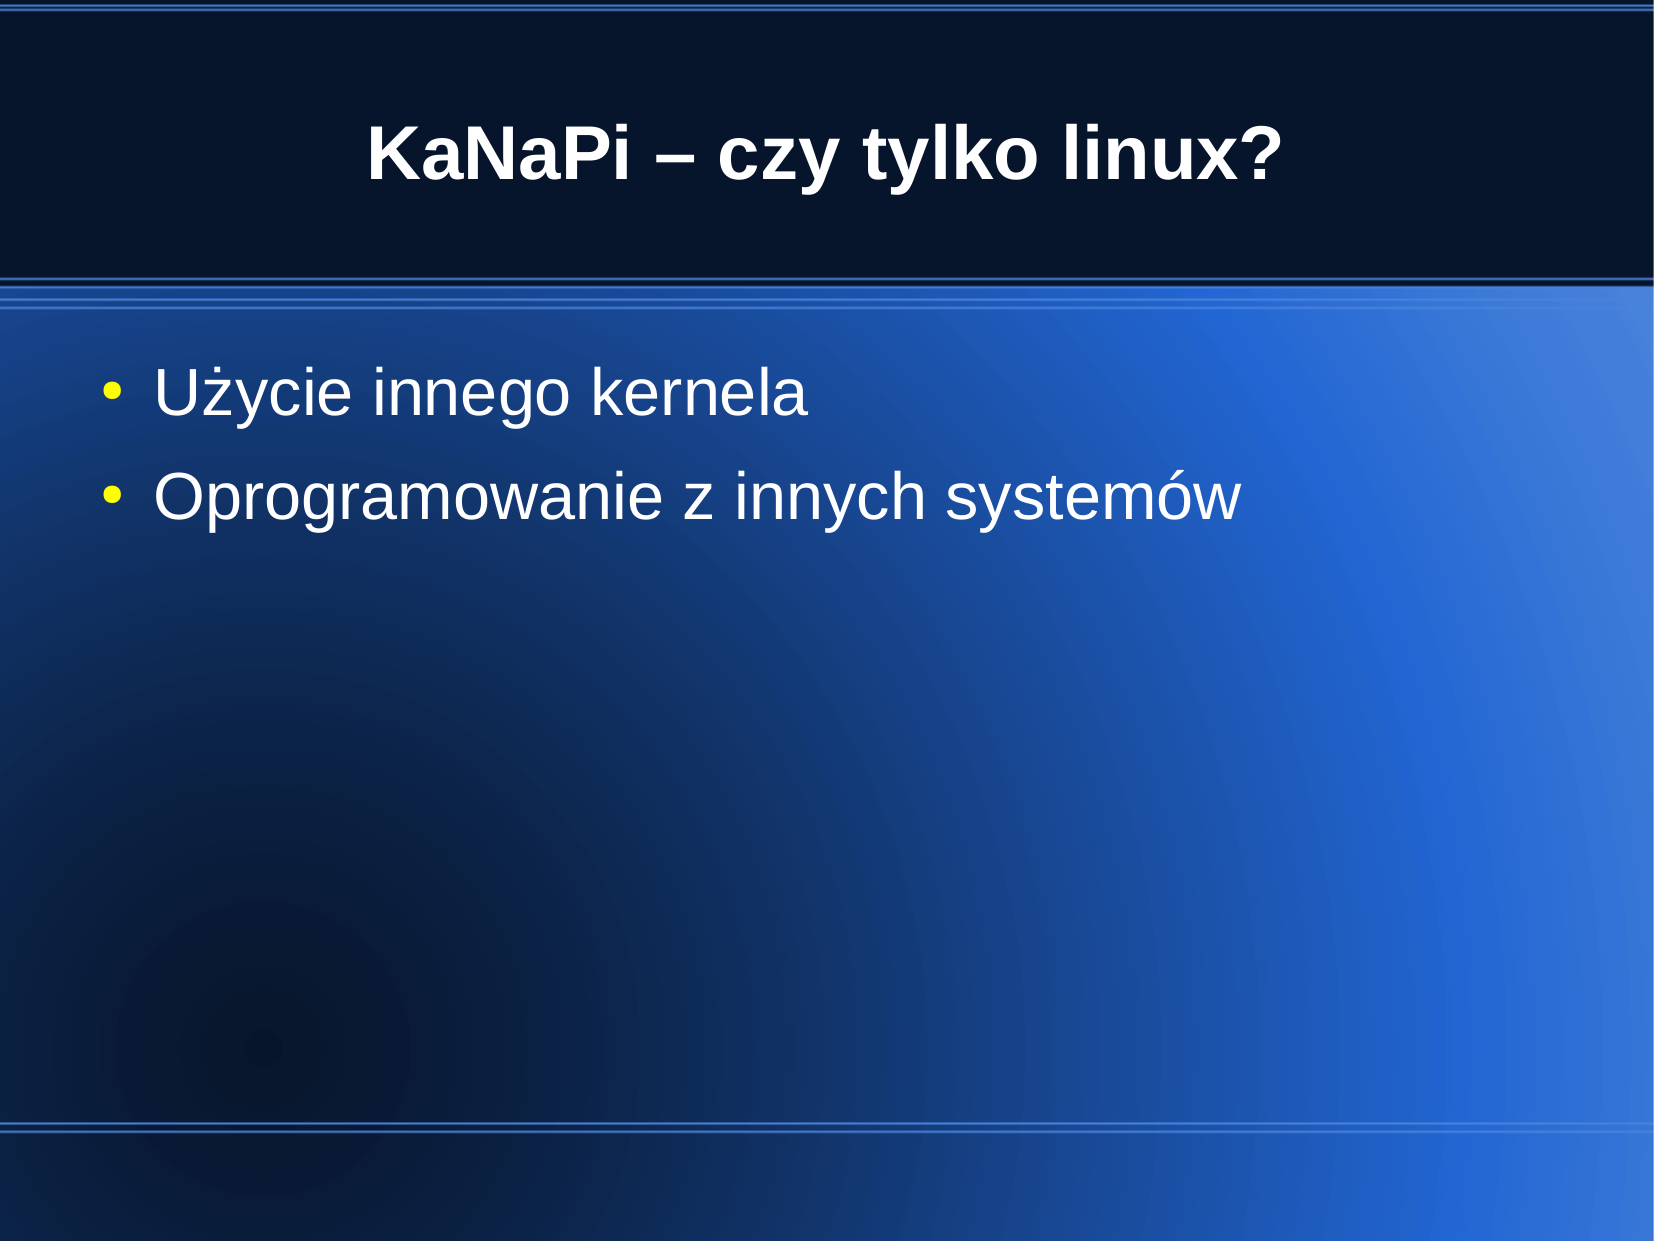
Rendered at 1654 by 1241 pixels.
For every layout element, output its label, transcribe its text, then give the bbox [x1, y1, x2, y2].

list Użycie innego kernela Oprogramowanie z innych systemów [82, 355, 1571, 1075]
title KaNaPi – czy tylko linux? [82, 49, 1571, 257]
picture [0, 0, 1654, 1241]
